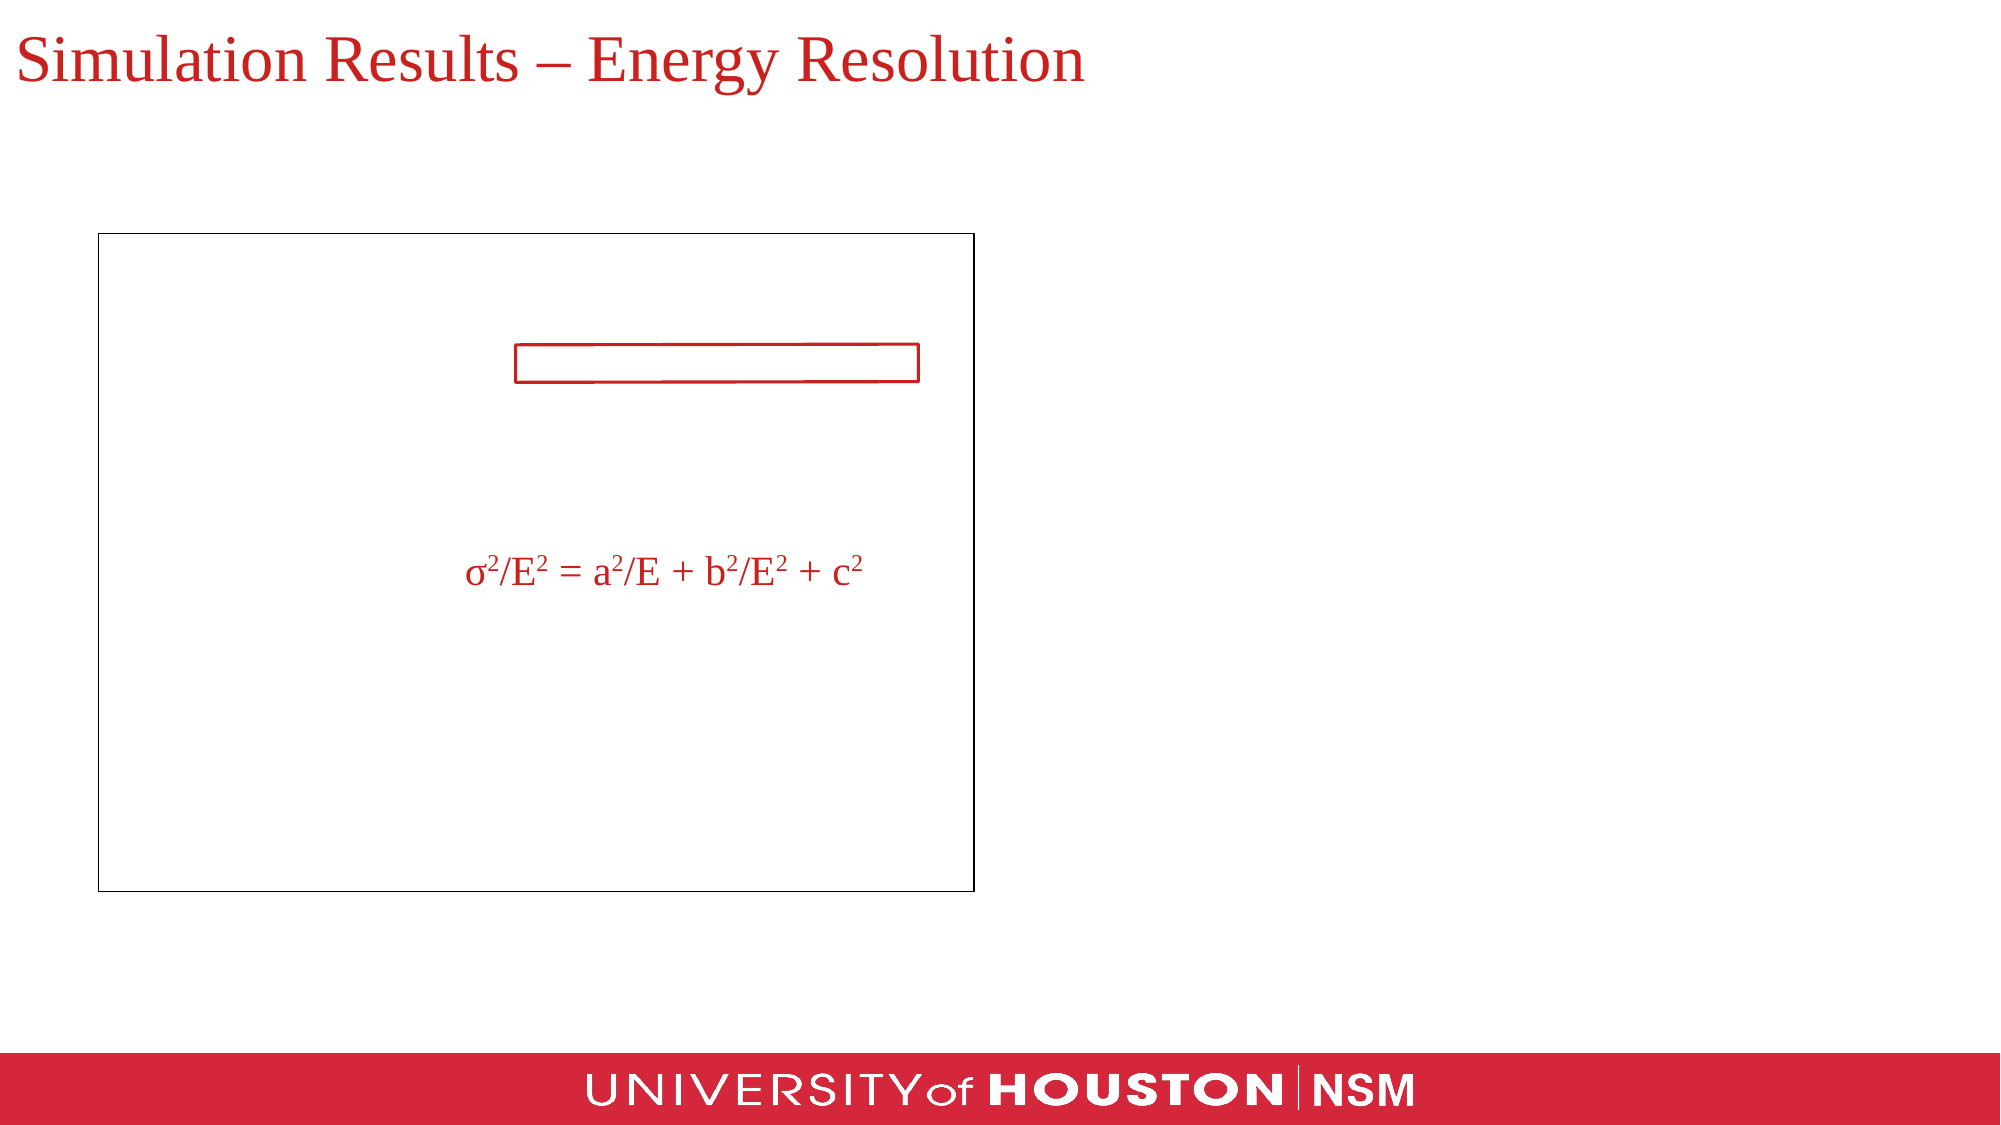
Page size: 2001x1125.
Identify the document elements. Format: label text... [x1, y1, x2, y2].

text_box σ2/E2 = a2/E + b2/E2 + c2 [450, 540, 901, 648]
picture [587, 1065, 1413, 1110]
picture [99, 234, 973, 891]
title Simulation Results – Energy Resolution [0, 0, 1815, 110]
text_box [515, 344, 919, 383]
